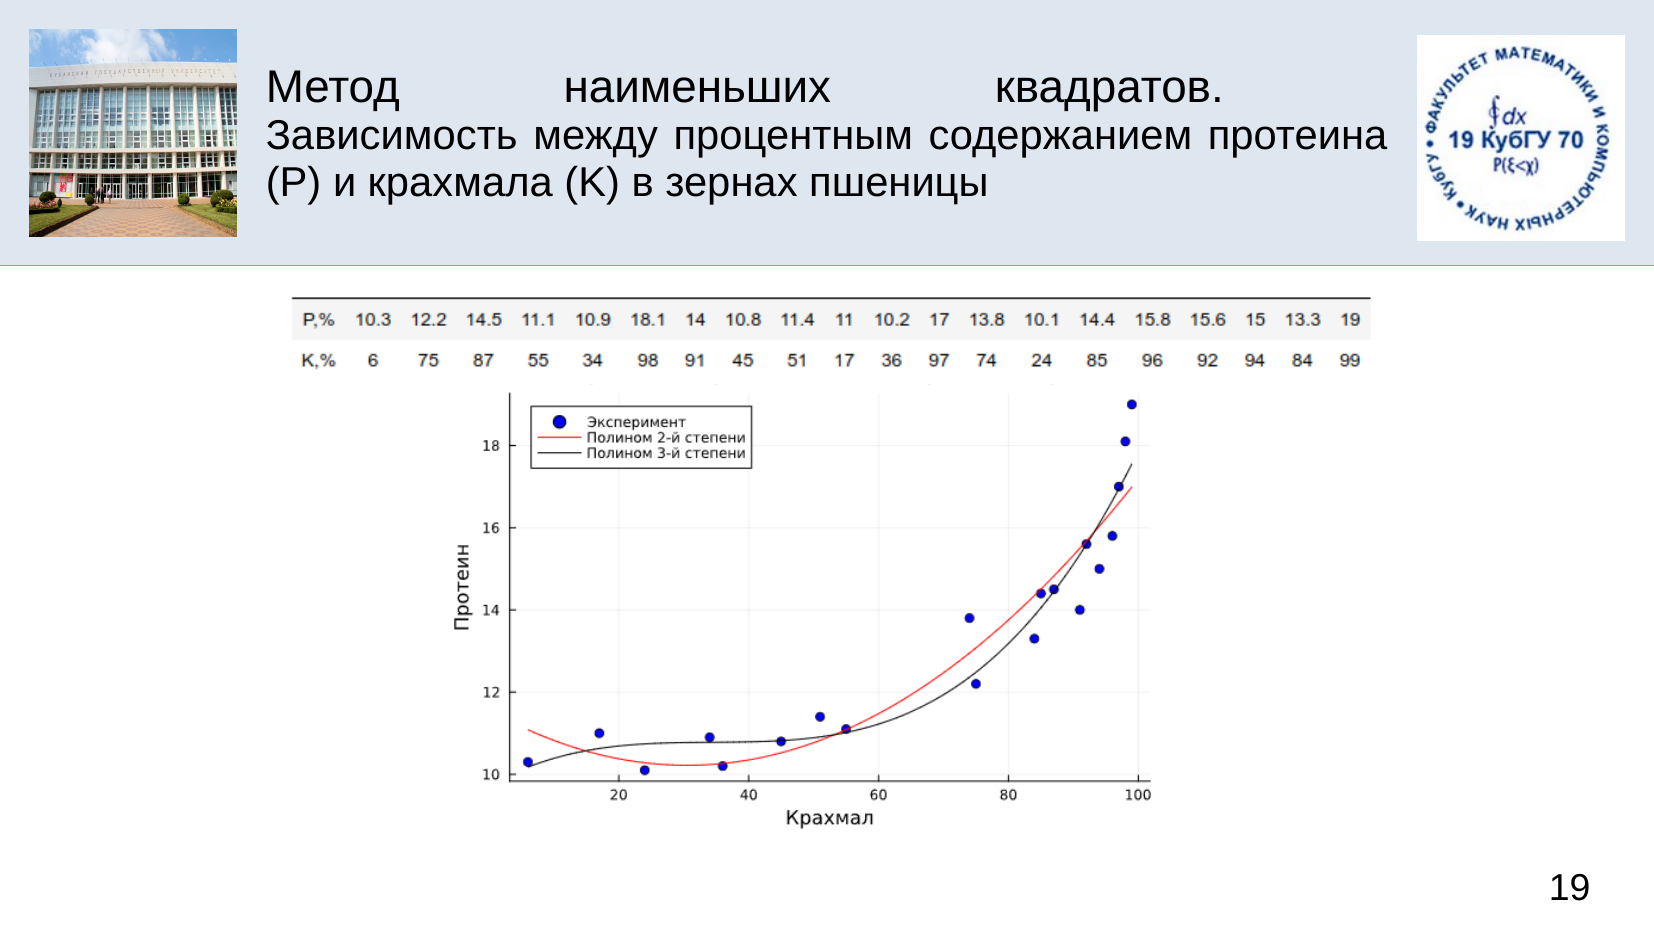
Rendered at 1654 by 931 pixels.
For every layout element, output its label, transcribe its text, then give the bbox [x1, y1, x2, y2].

picture [283, 282, 1388, 834]
picture [1417, 35, 1625, 241]
title Метод наименьших квадратов. Зависимость между процентным содержанием протеина (P) и крахмала (K) в зернах пшеницы [265, 4, 1388, 262]
text_box <номер> [1534, 859, 1654, 930]
picture [29, 29, 237, 238]
text_box [0, 0, 1654, 265]
